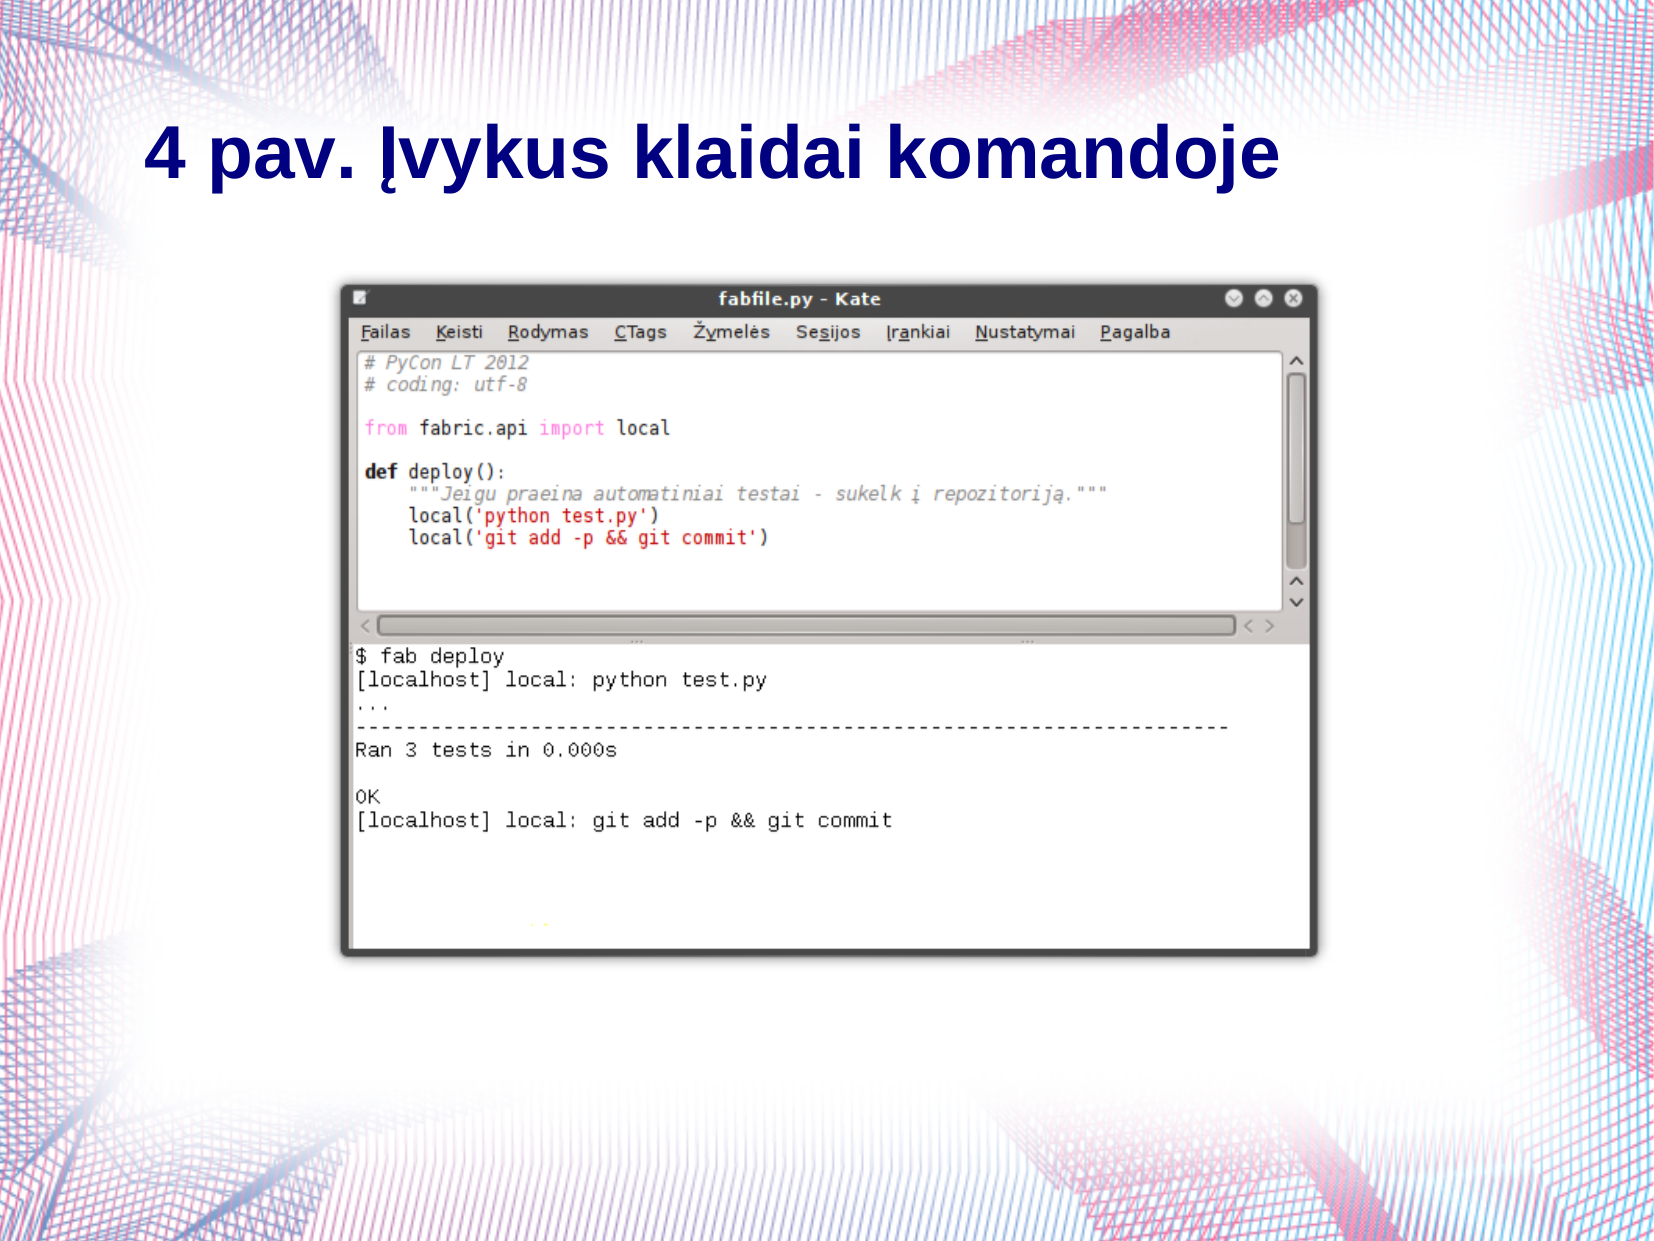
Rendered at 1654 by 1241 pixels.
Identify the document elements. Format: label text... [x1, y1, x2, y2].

picture [0, 0, 1654, 1241]
title 4 pav. Įvykus klaidai komandoje [82, 49, 1571, 257]
